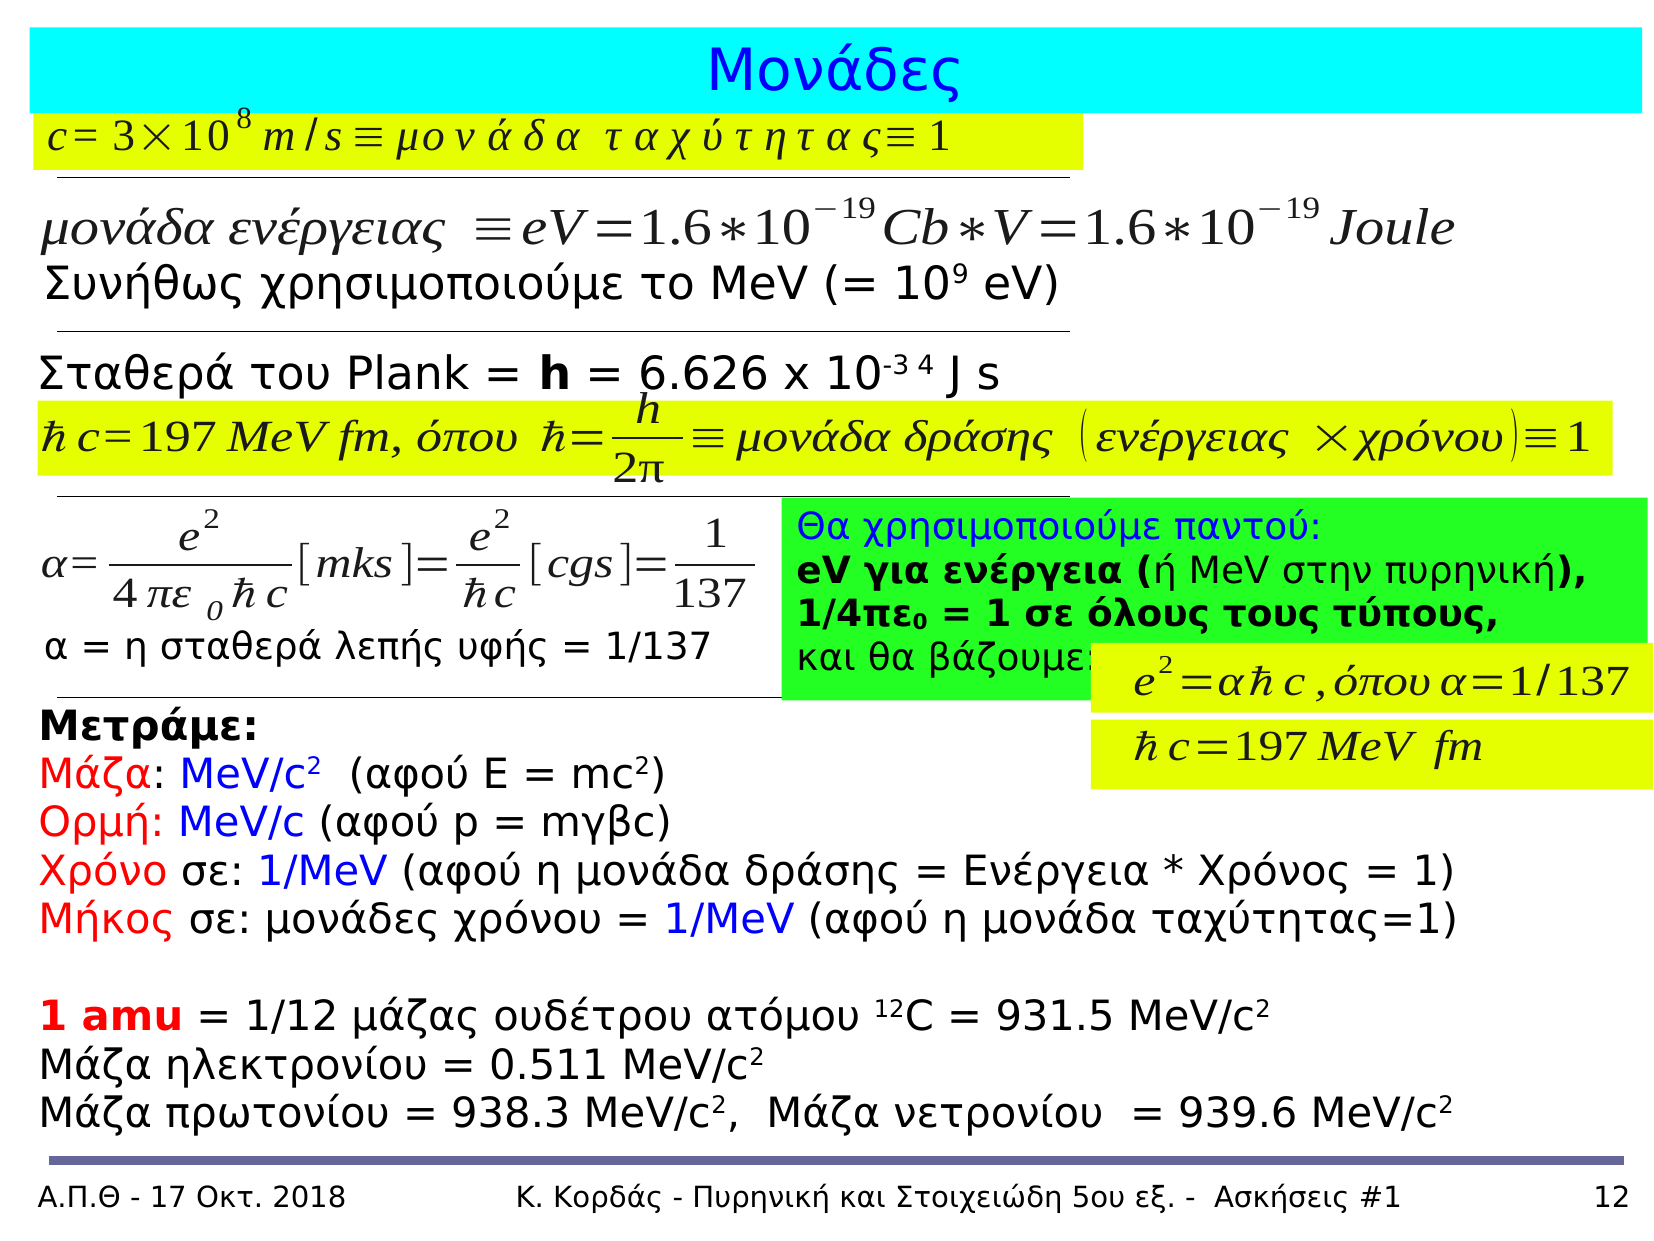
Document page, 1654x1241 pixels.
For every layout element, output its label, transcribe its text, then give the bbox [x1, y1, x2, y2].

text_box [1609, 400, 1613, 476]
text_box Σταθερά του Plank = h = 6.626 x 10-3 4 J s [21, 339, 1016, 410]
text_box Συνήθως χρησιμοποιούμε το MeV (= 109 eV) [27, 249, 1453, 319]
text_box Μετράμε: Μάζα: MeV/c2 (αφού Ε = mc2) Ορμή: MeV/c (αφού p = mγβc) Χρόνο σε: 1/MeV (αφού η μονάδα δράσης = Ενέργεια * Xρόνος = 1) Μήκος σε: μονάδες χρόνου = 1/MeV (αφού η μονάδα ταχύτητας=1) 1 amu = 1/12 μάζας ουδέτρου ατόμου 12C = 931.5 MeV/c2 Mάζα ηλεκτρονίου = 0.511 MeV/c2 Μάζα πρωτονίου = 938.3 MeV/c2, Μάζα νετρονίου = 939.6 MeV/c2 [23, 693, 1639, 1154]
chart [28, 501, 776, 629]
chart [34, 100, 983, 173]
chart [27, 381, 1609, 497]
chart [22, 189, 1480, 260]
chart [1120, 720, 1502, 773]
chart [1120, 649, 1647, 708]
text_box [1090, 719, 1654, 790]
text_box [983, 114, 1084, 170]
text_box [1090, 642, 1654, 713]
title Μονάδες [29, 27, 1643, 114]
text_box Θα χρησιμοποιούμε παντού: eV για ενέργεια (ή MeV στην πυρηνική), 1/4πε0 = 1 σε όλους τους τύπους, και θα βάζουμε: [781, 497, 1648, 701]
text_box α = η σταθερά λεπής υφής = 1/137 [29, 617, 753, 677]
